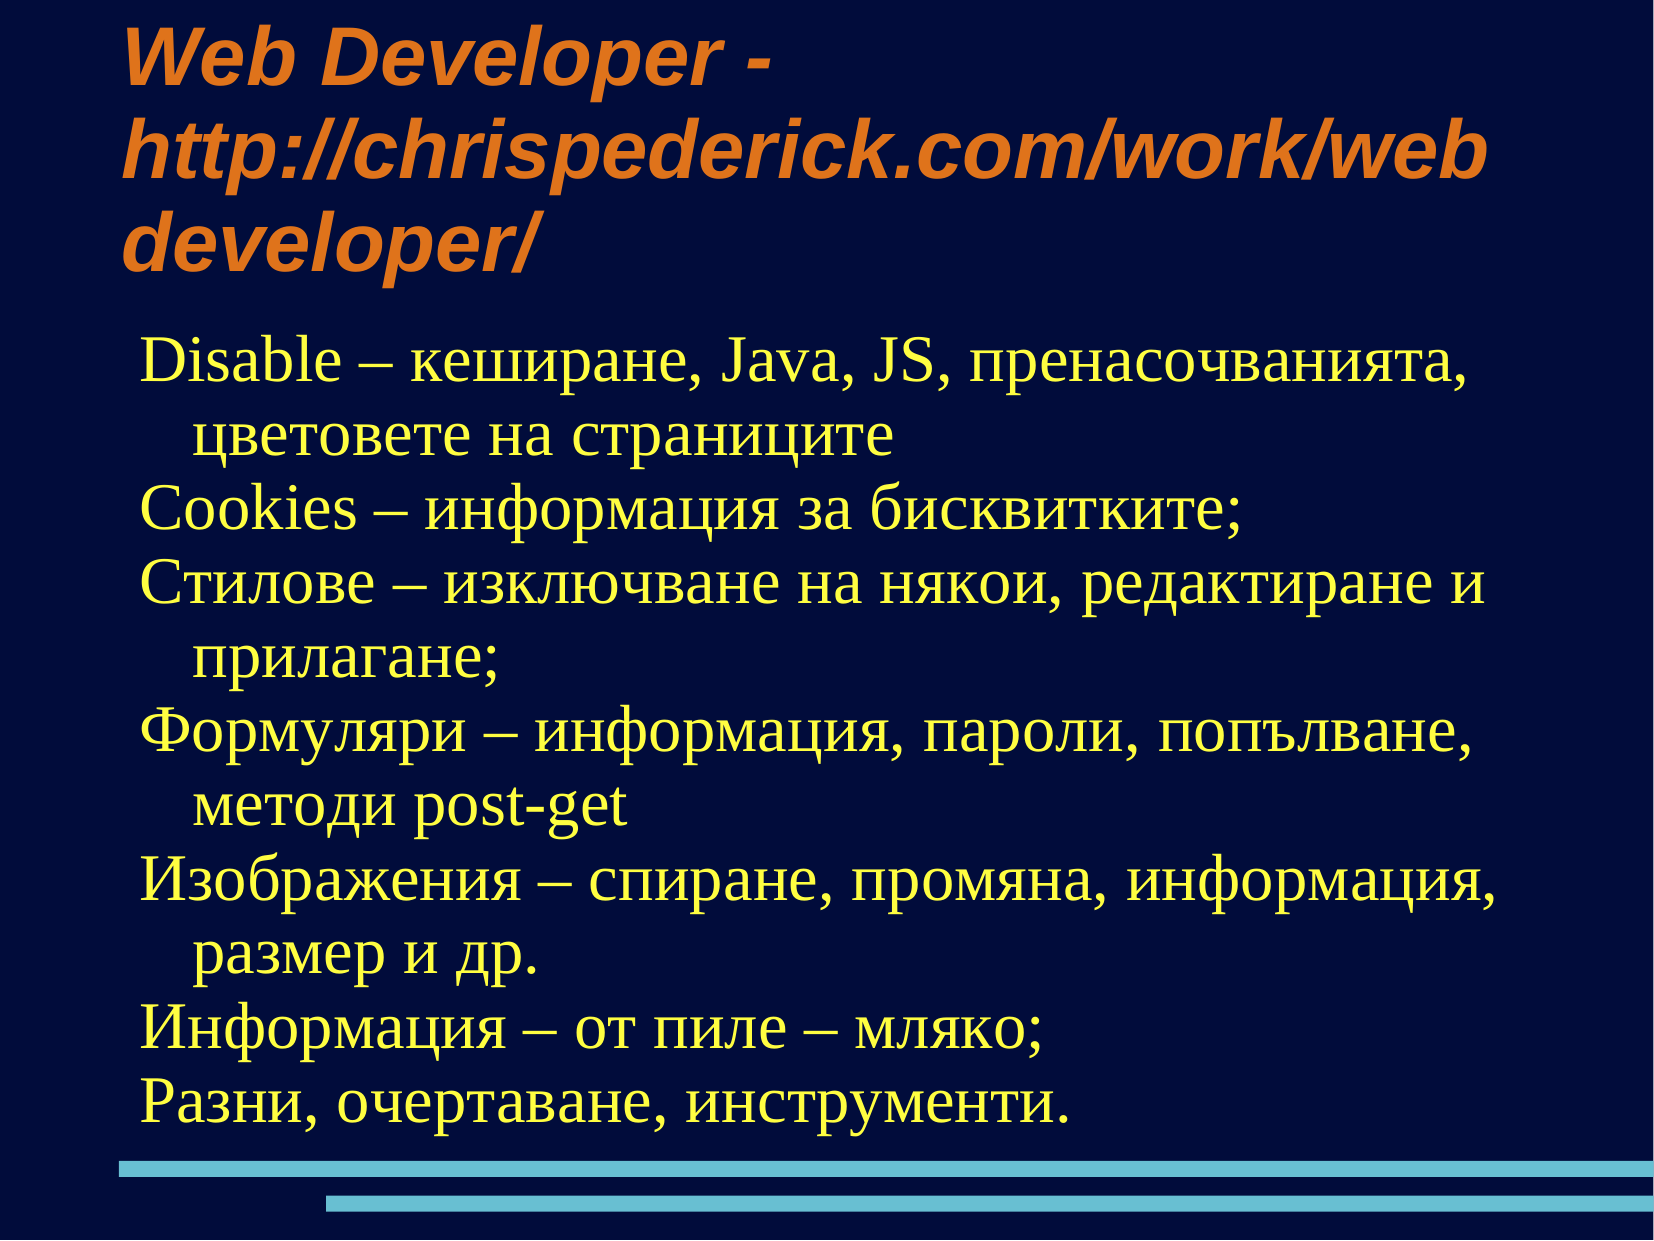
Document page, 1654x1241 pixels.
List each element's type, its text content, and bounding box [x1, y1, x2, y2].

list Disable – кеширане, Java, JS, пренасочванията, цветовете на страниците Cookies – информация за бисквитките; Стилове – изключване на някои, редактиране и прилагане; Формуляри – информация, пароли, попълване, методи post-get Изображения – спиране, промяна, информация, размер и др. Информация – от пиле – мляко; Разни, очертаване, инструменти. [121, 322, 1561, 1241]
title Web Developer - http://chrispederick.com/work/webdeveloper/ [121, 0, 1534, 322]
